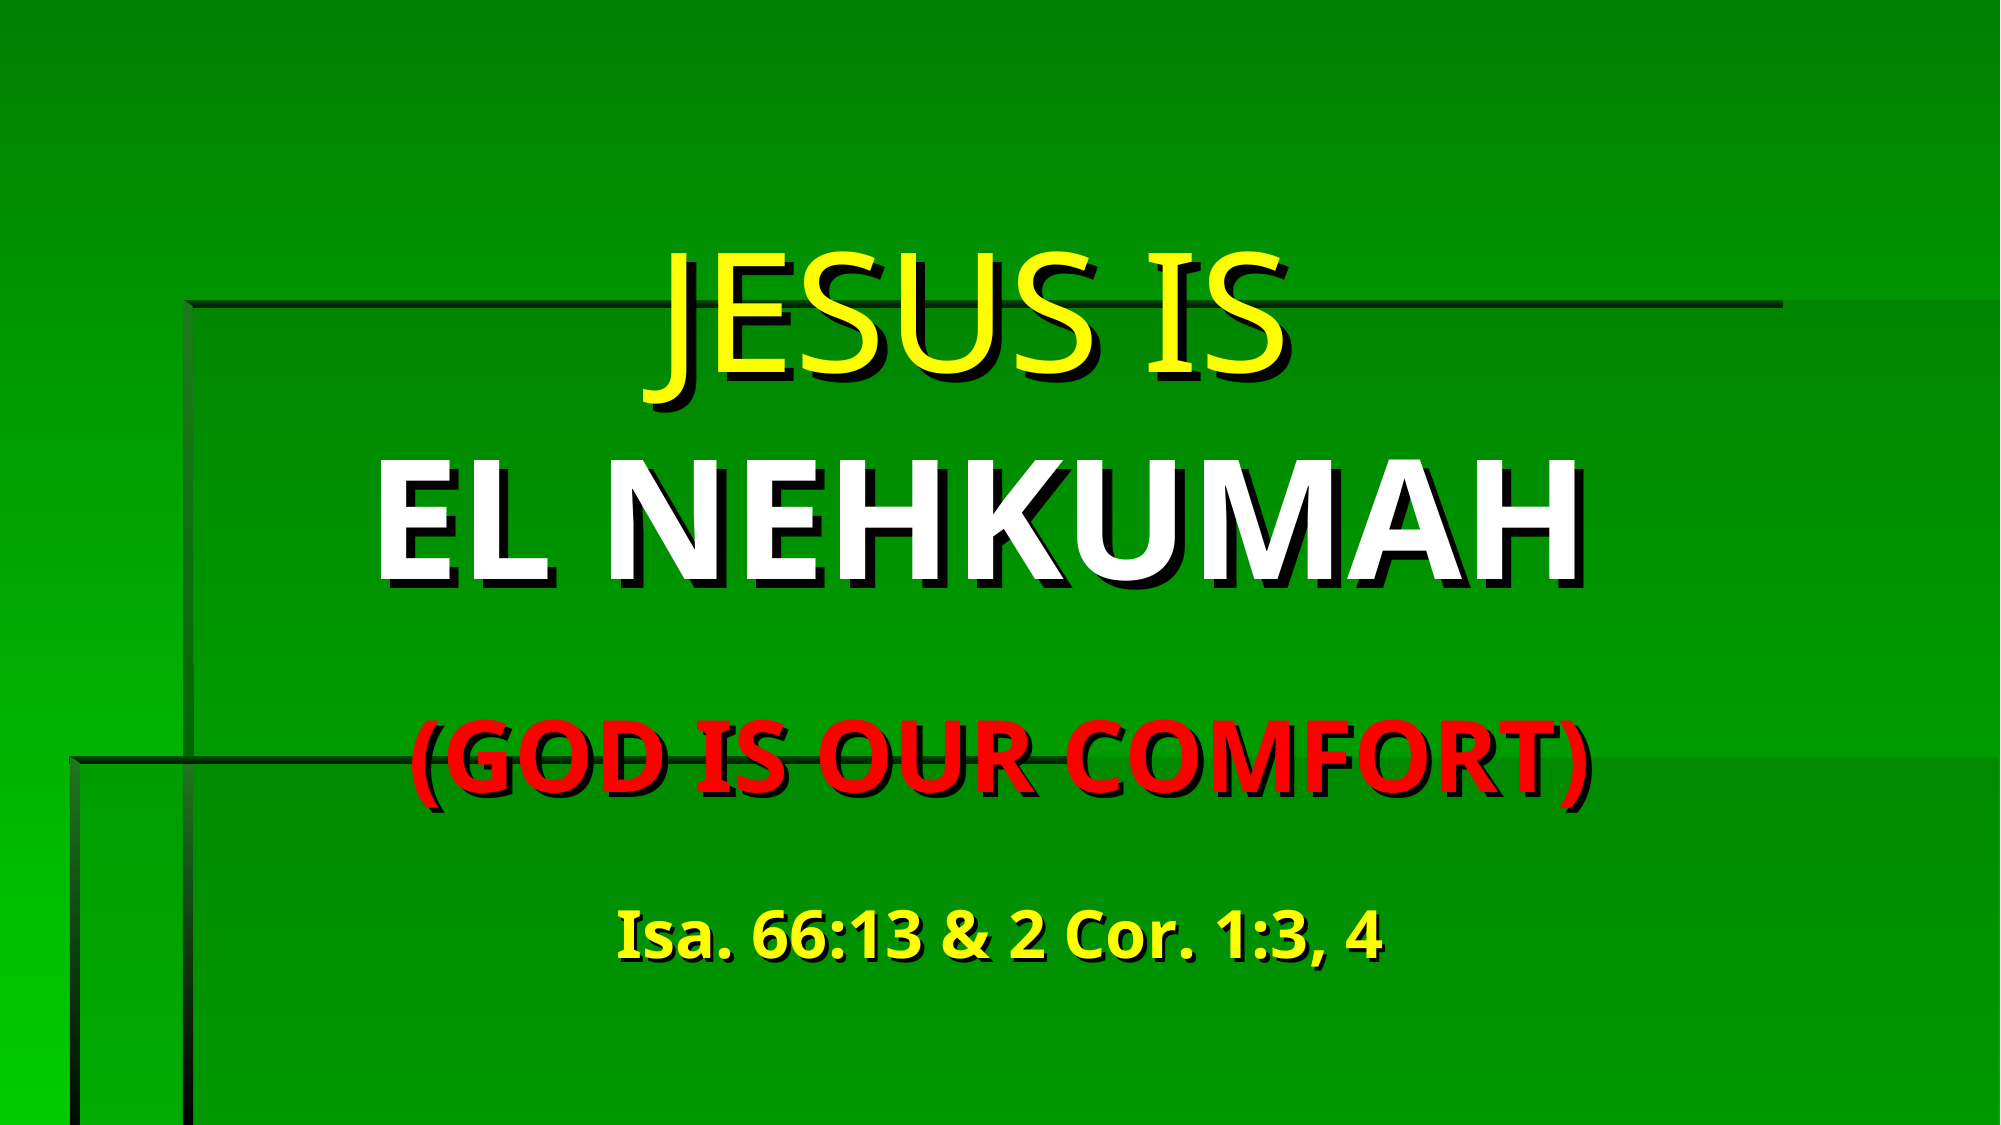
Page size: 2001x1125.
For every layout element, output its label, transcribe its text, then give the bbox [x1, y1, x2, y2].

title JESUS IS EL NEHKUMAH (GOD IS OUR COMFORT) Isa. 66:13 & 2 Cor. 1:3, 4 [249, 0, 1750, 1125]
